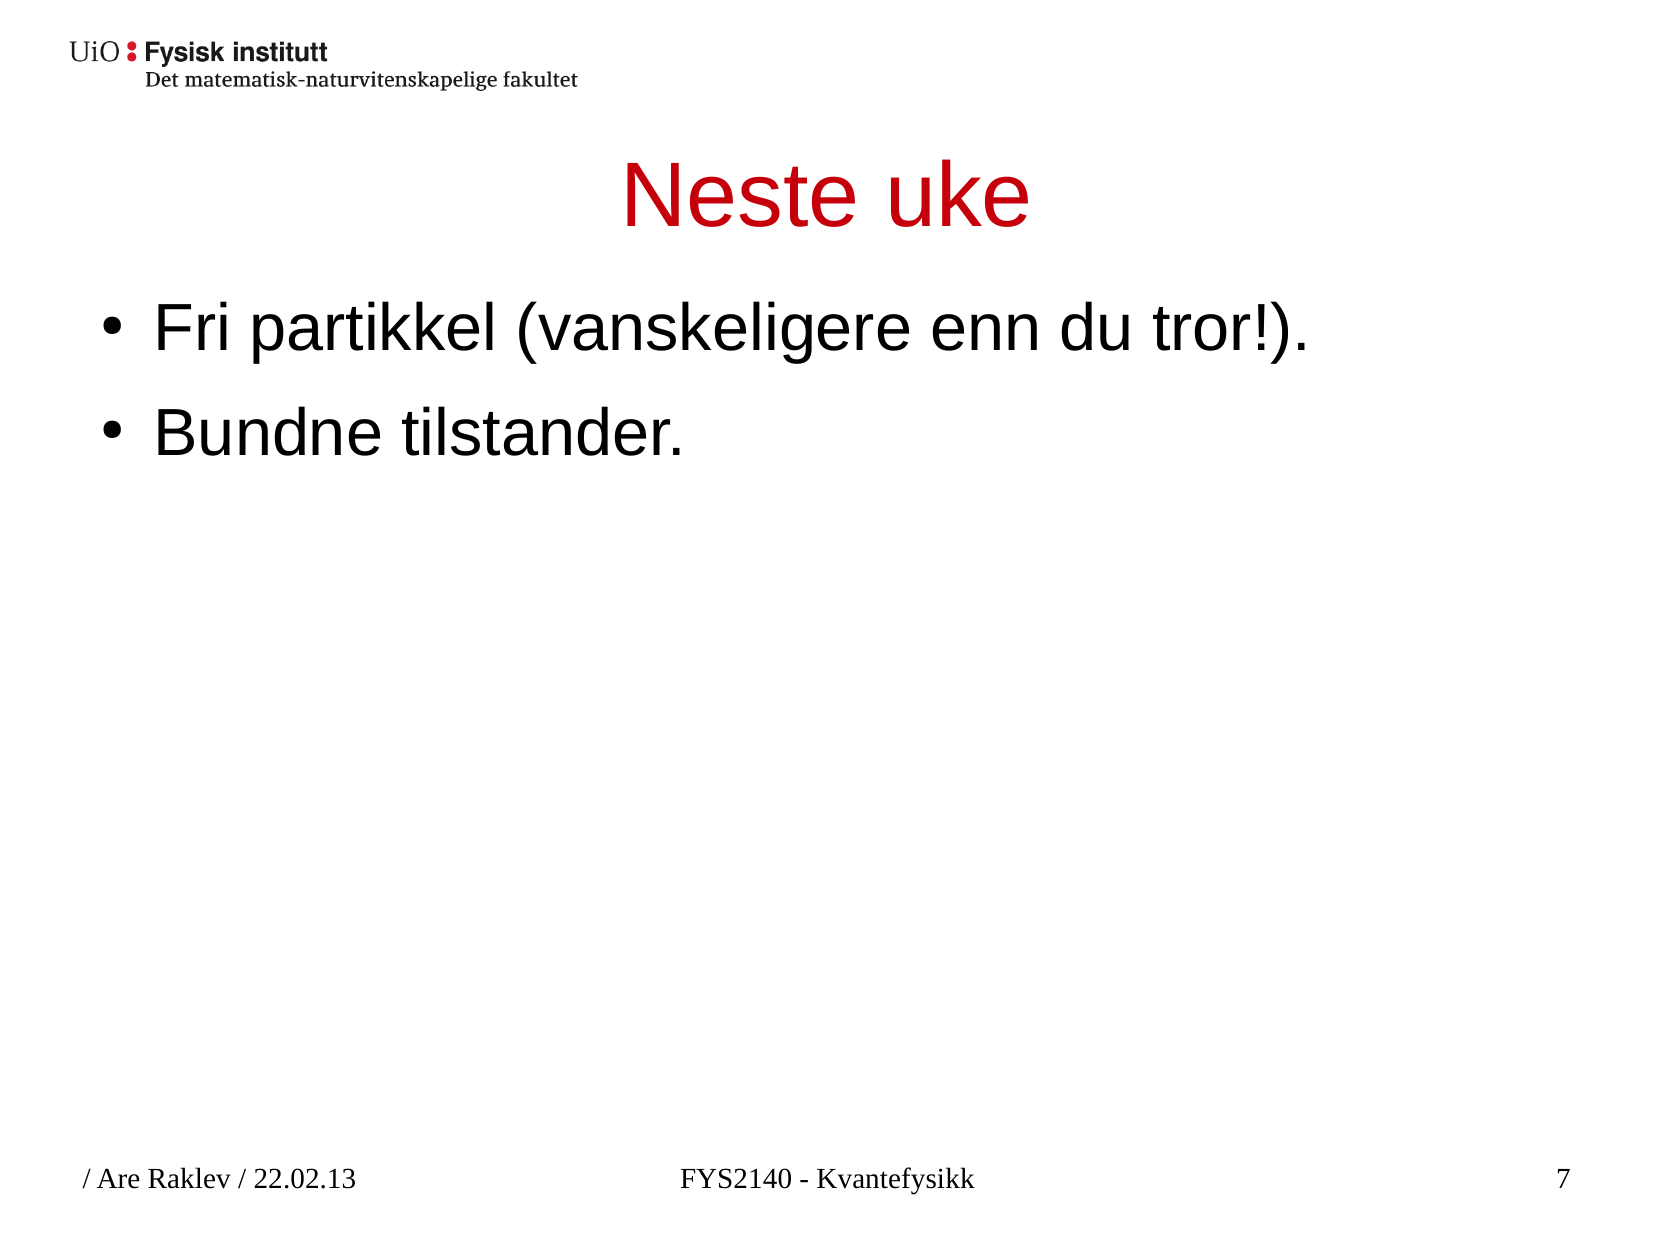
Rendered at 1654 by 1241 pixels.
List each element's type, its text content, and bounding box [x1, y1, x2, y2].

list Fri partikkel (vanskeligere enn du tror!). Bundne tilstander. [82, 290, 1576, 1094]
title Neste uke [82, 90, 1571, 290]
picture [68, 37, 581, 93]
